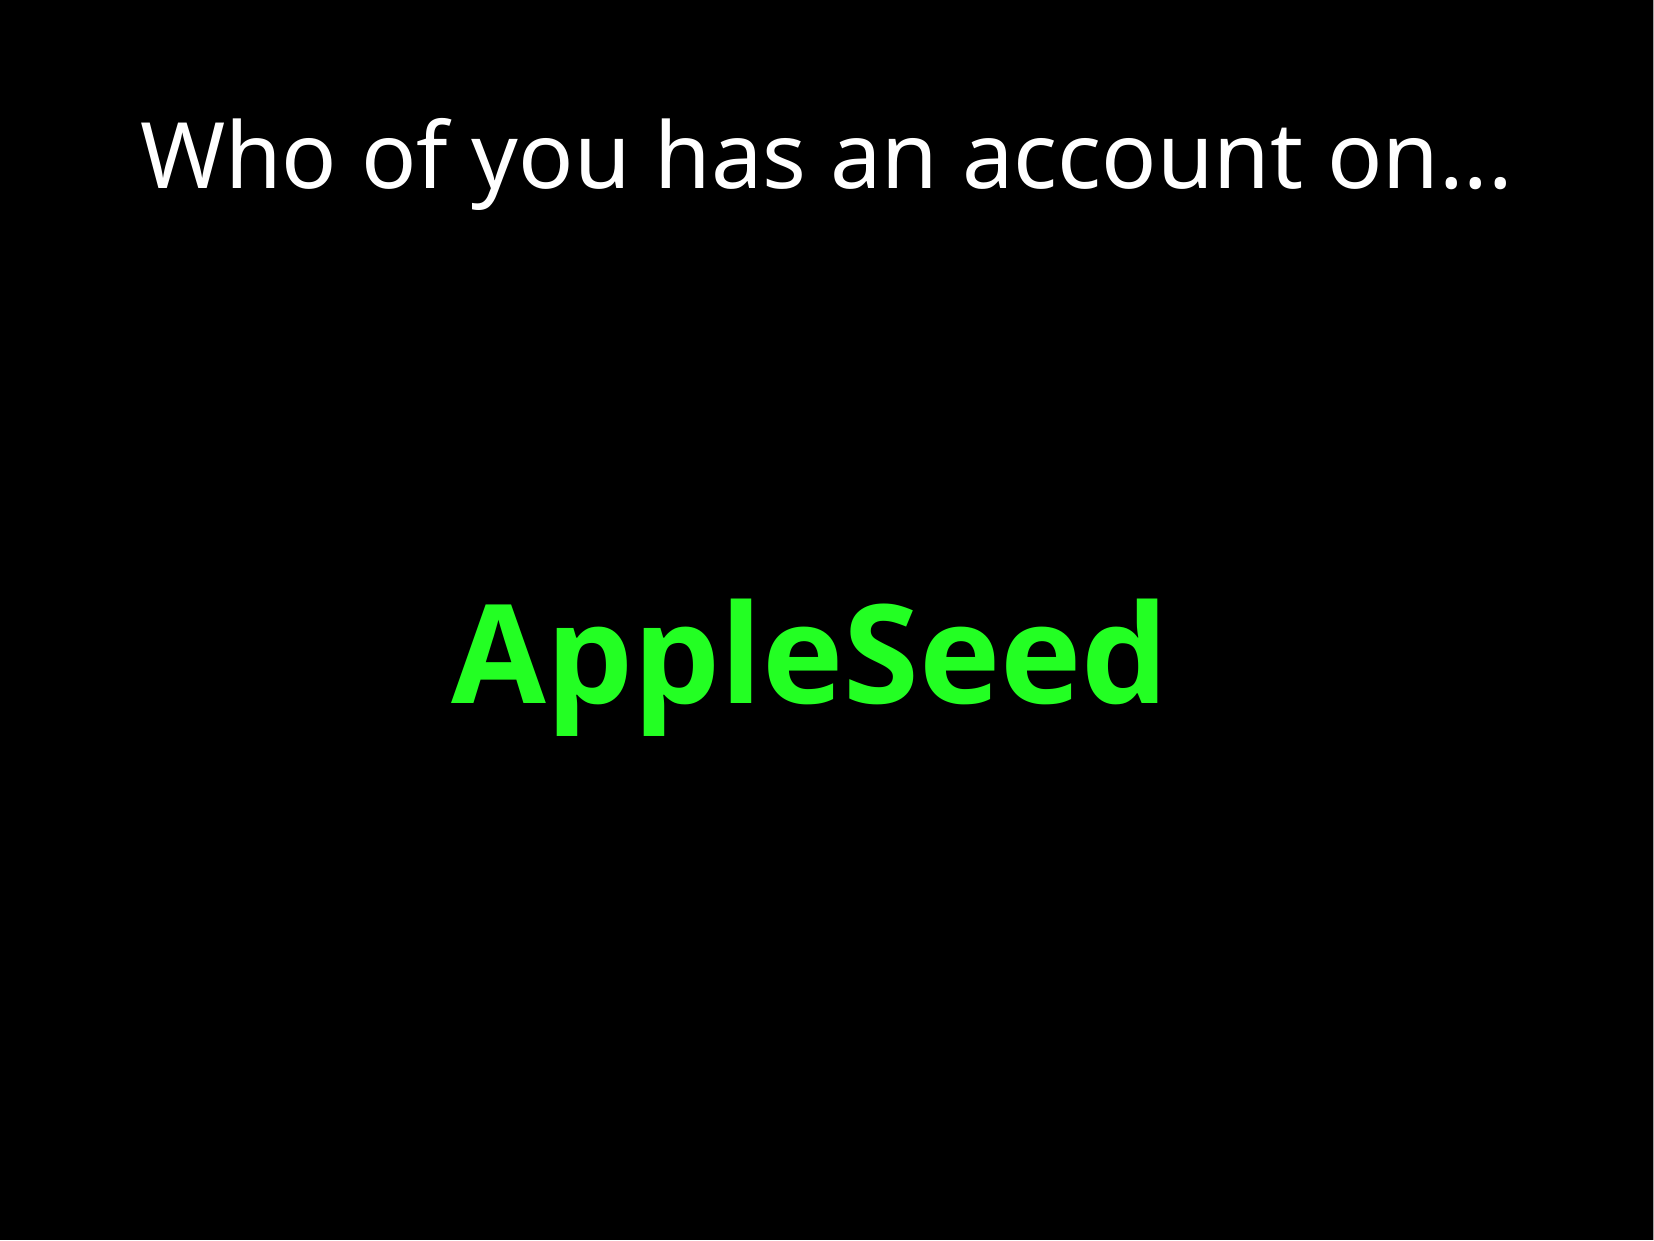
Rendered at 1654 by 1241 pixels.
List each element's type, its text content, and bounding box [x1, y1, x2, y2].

list AppleSeed [82, 290, 1538, 1010]
title Who of you has an account on... [82, 49, 1571, 257]
